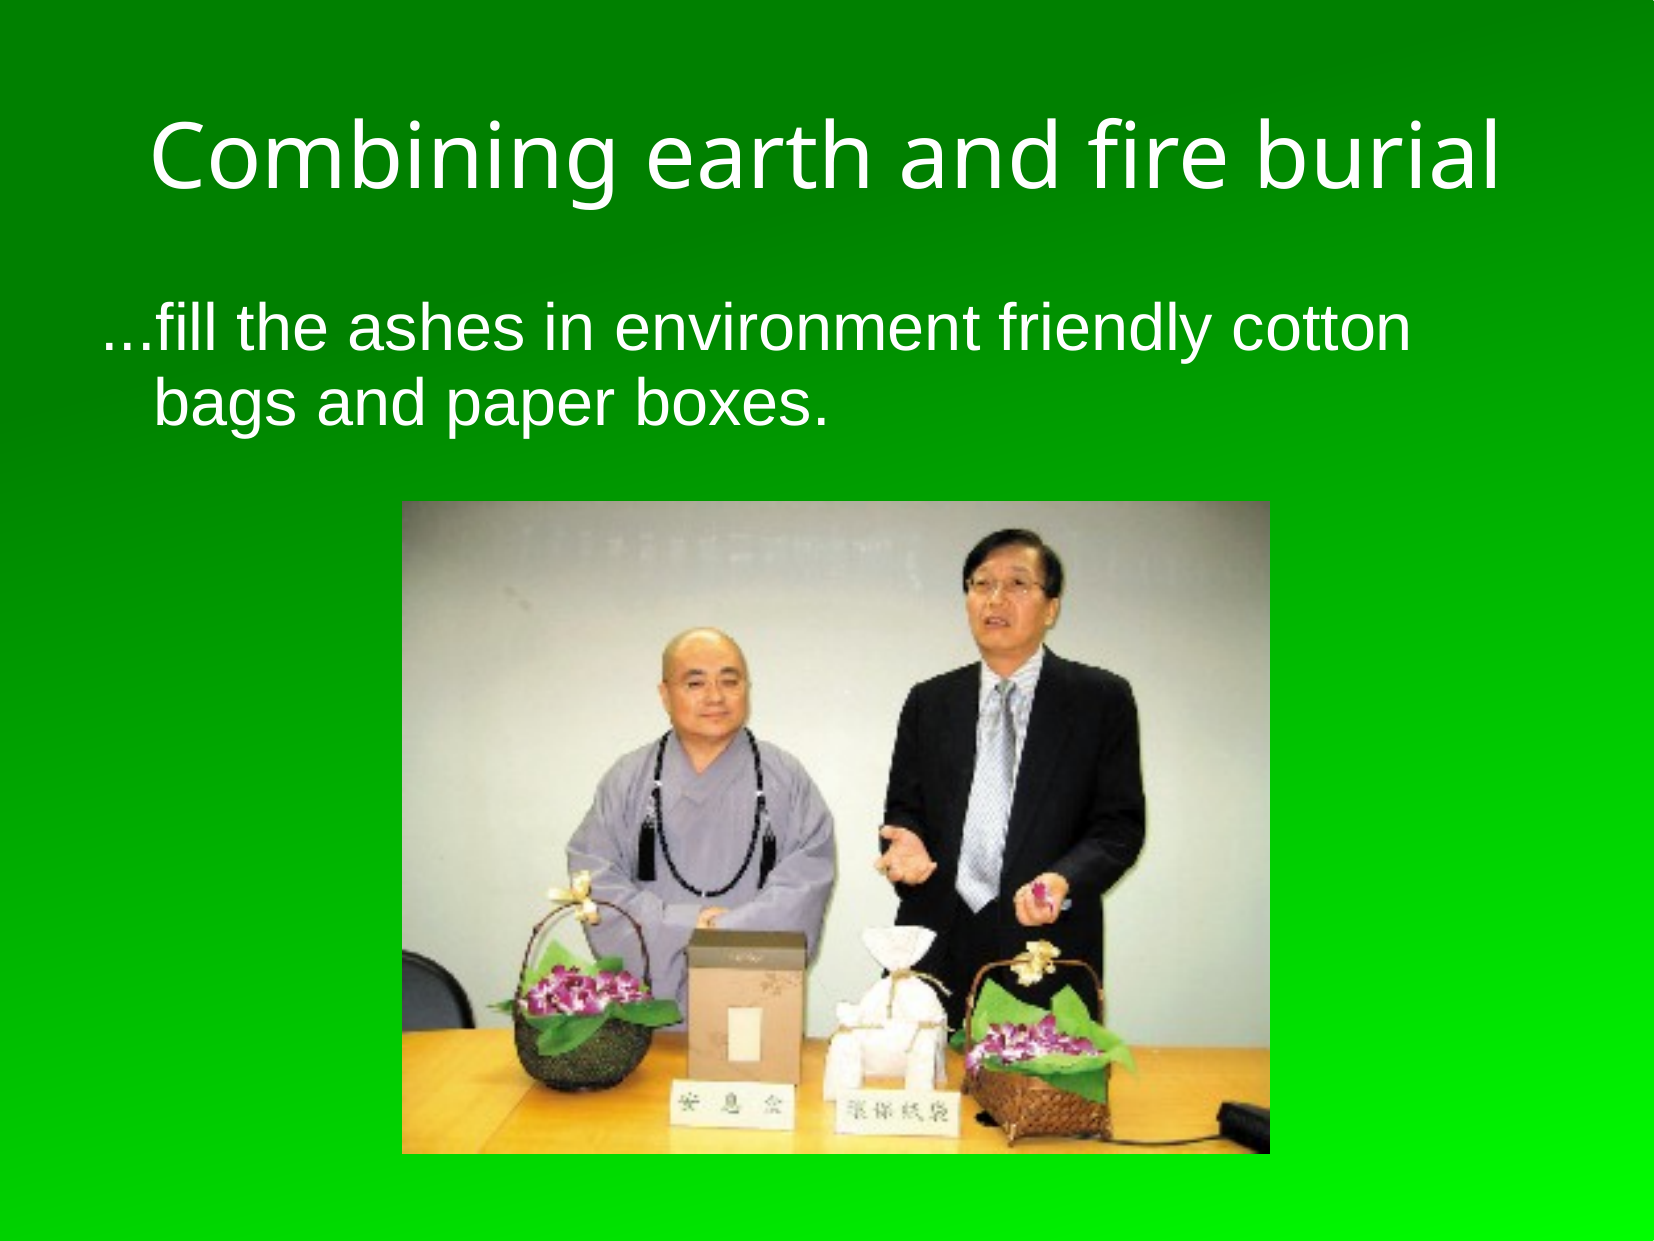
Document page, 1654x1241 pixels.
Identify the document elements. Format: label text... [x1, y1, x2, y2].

list ...fill the ashes in environment friendly cotton bags and paper boxes. [82, 290, 1571, 1094]
picture [402, 501, 1270, 1154]
title Combining earth and fire burial [82, 56, 1571, 250]
